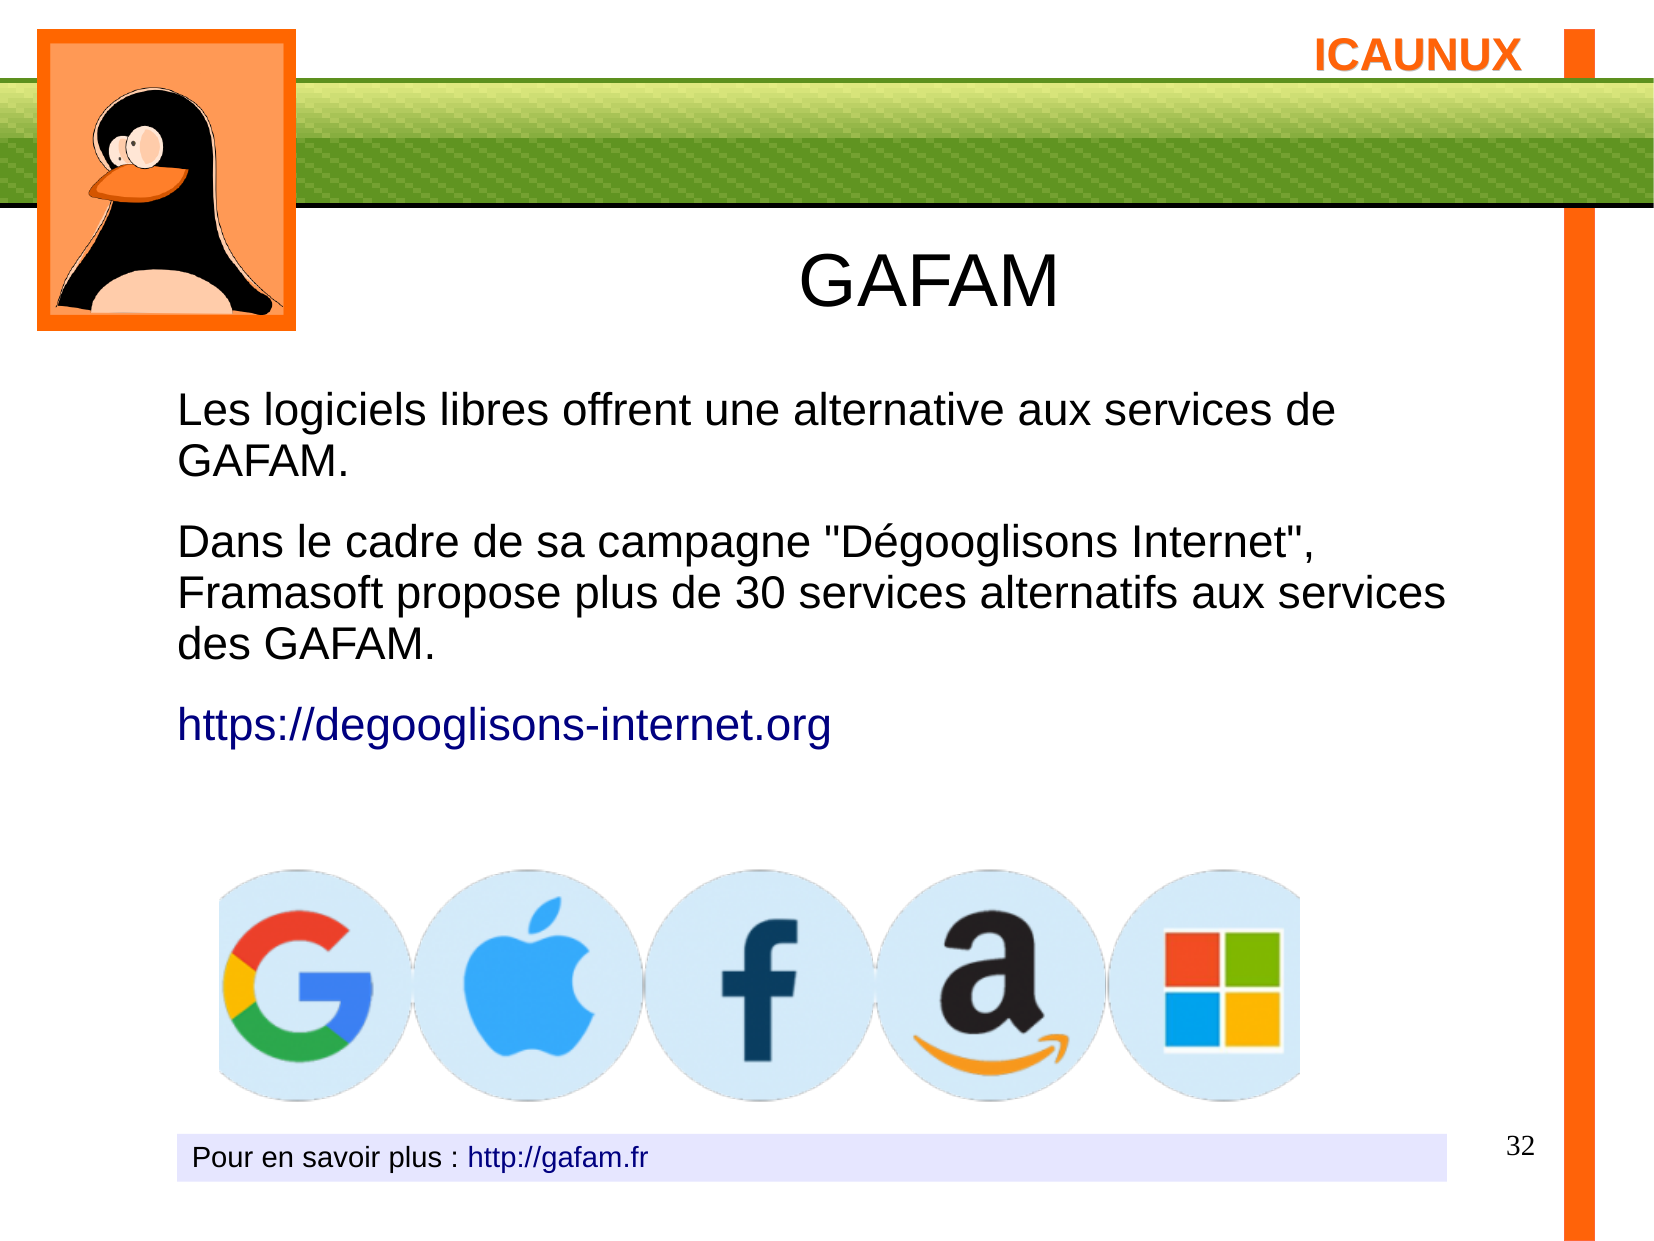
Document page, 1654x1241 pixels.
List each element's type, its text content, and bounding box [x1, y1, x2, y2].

picture [0, 29, 1654, 331]
list Les logiciels libres offrent une alternative aux services de GAFAM. Dans le cadre de sa campagne "Dégooglisons Internet", Framasoft propose plus de 30 services alternatifs aux services des GAFAM. https://degooglisons-internet.org [177, 383, 1506, 1241]
picture [219, 859, 1300, 1123]
title GAFAM [324, 206, 1536, 355]
text_box Pour en savoir plus : http://gafam.fr [177, 1133, 1447, 1182]
